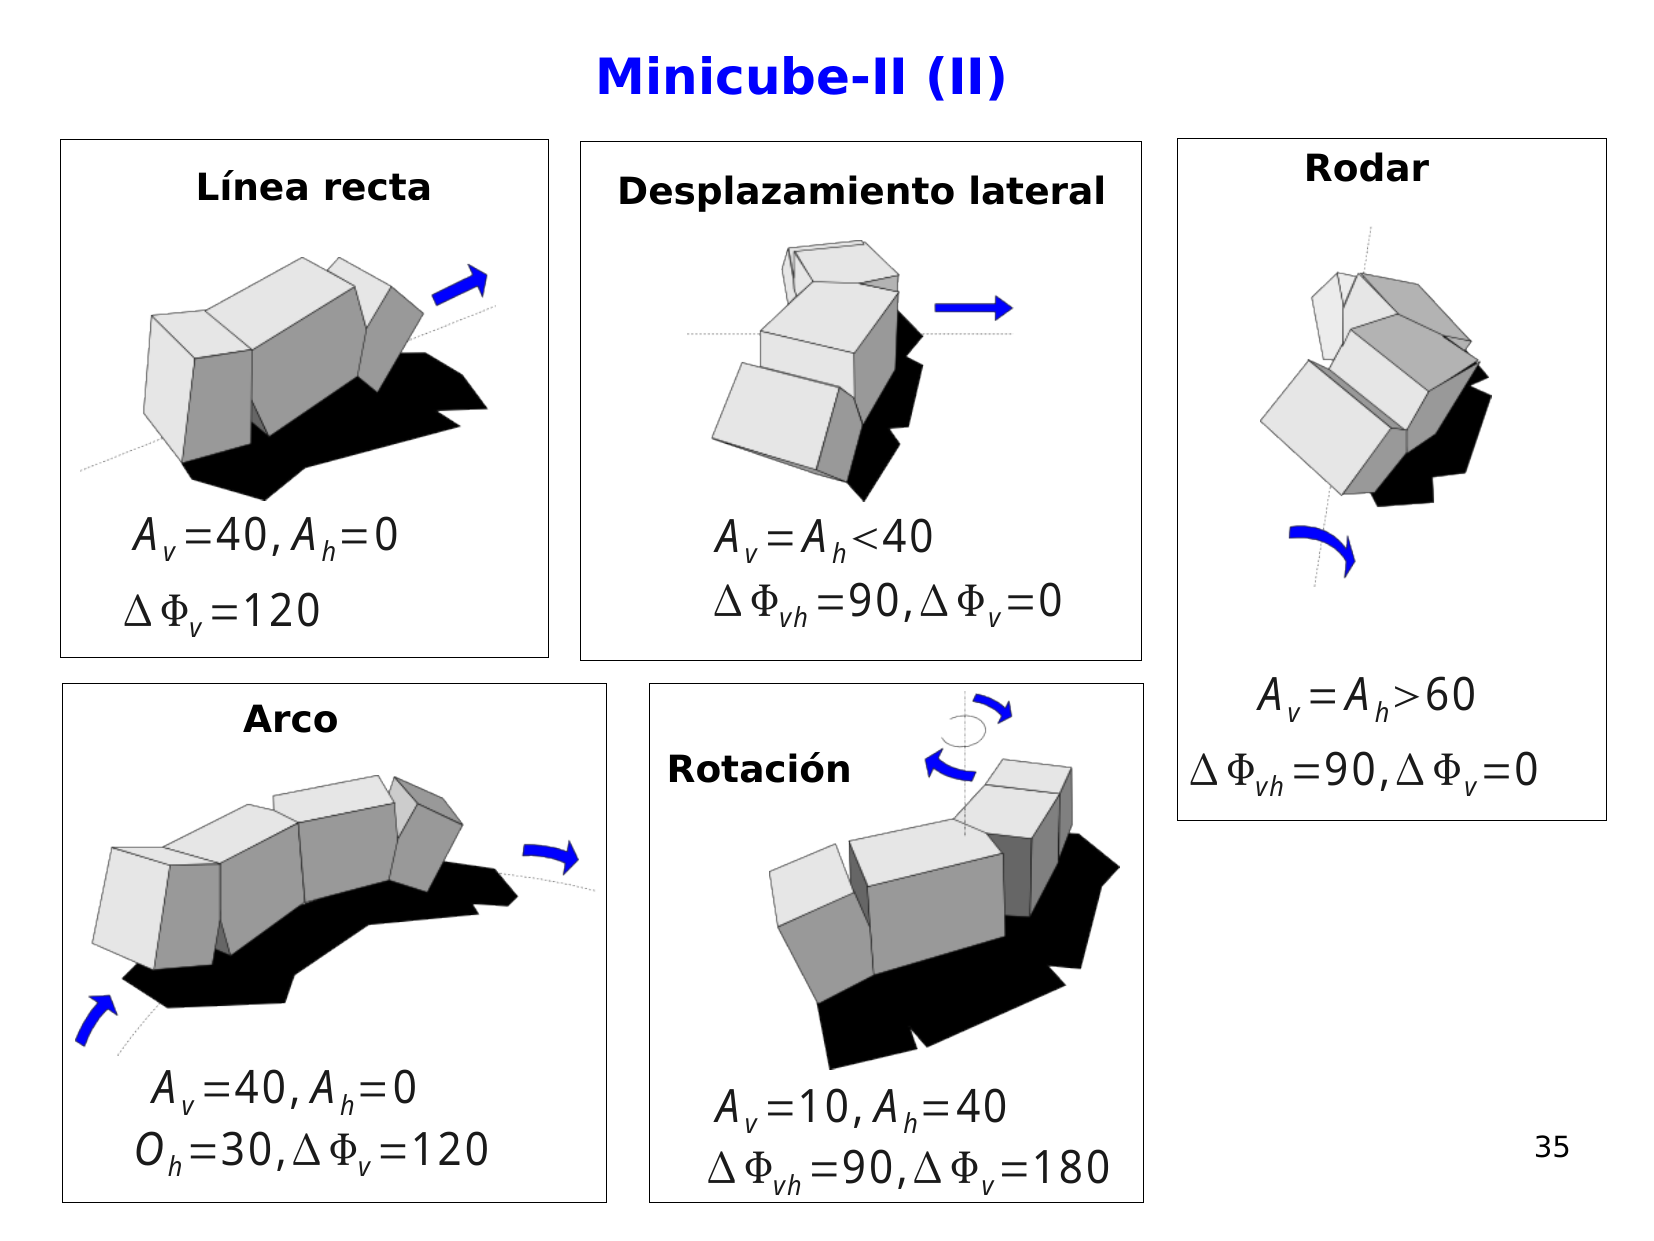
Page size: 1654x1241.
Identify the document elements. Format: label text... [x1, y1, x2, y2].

text_box Rotación [651, 740, 868, 799]
chart [1245, 667, 1491, 729]
chart [696, 1078, 1125, 1202]
chart [702, 509, 948, 571]
picture [1260, 226, 1492, 587]
chart [112, 583, 334, 645]
picture [75, 775, 597, 1056]
text_box Rodar [1289, 139, 1445, 199]
chart [120, 507, 411, 569]
chart [1178, 741, 1553, 804]
picture [687, 240, 1014, 503]
text_box Línea recta [180, 158, 448, 217]
text_box Arco [228, 690, 354, 750]
picture [80, 257, 496, 501]
text_box Minicube-II (II) [580, 40, 1024, 115]
chart [123, 1060, 503, 1184]
text_box Desplazamiento lateral [602, 162, 1122, 221]
chart [702, 573, 1077, 635]
picture [769, 691, 1120, 1070]
